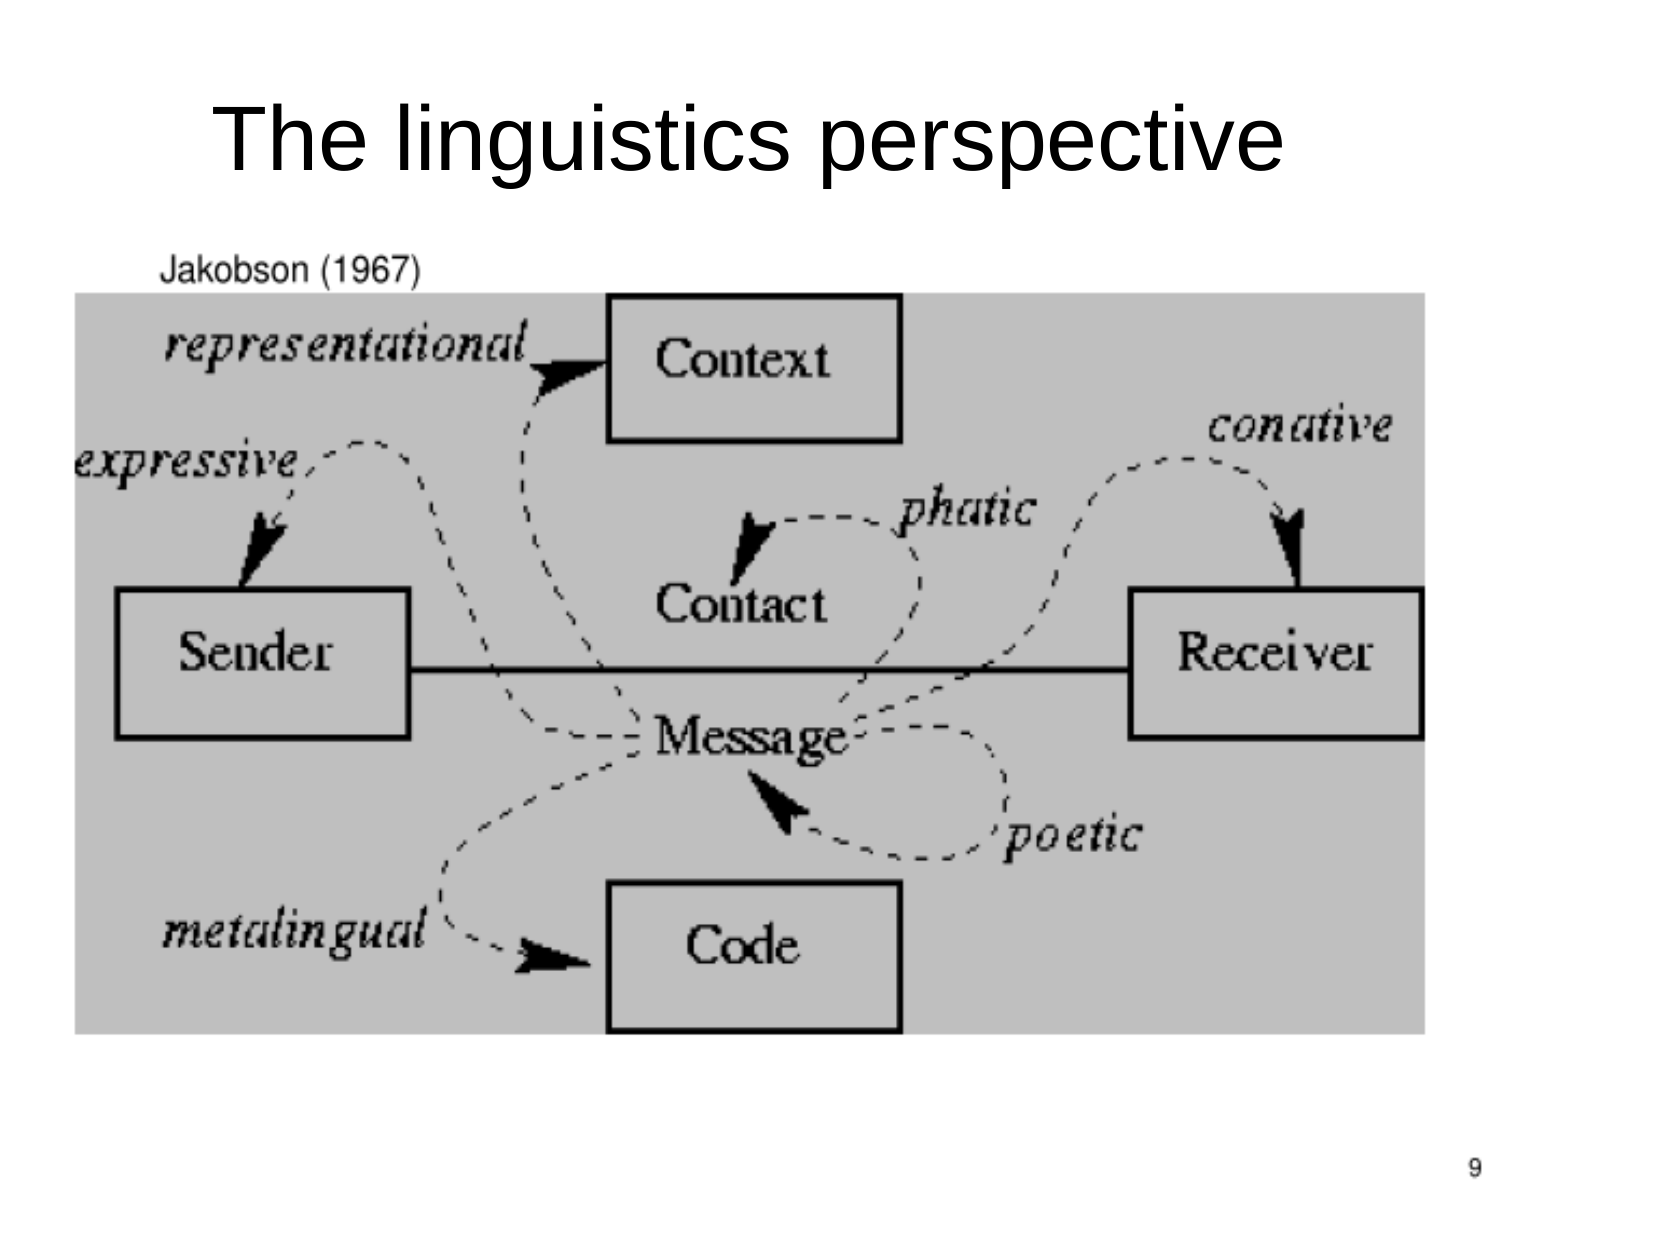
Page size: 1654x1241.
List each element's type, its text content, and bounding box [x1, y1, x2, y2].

title The linguistics perspective [75, 51, 1426, 226]
picture [0, 67, 1501, 1194]
